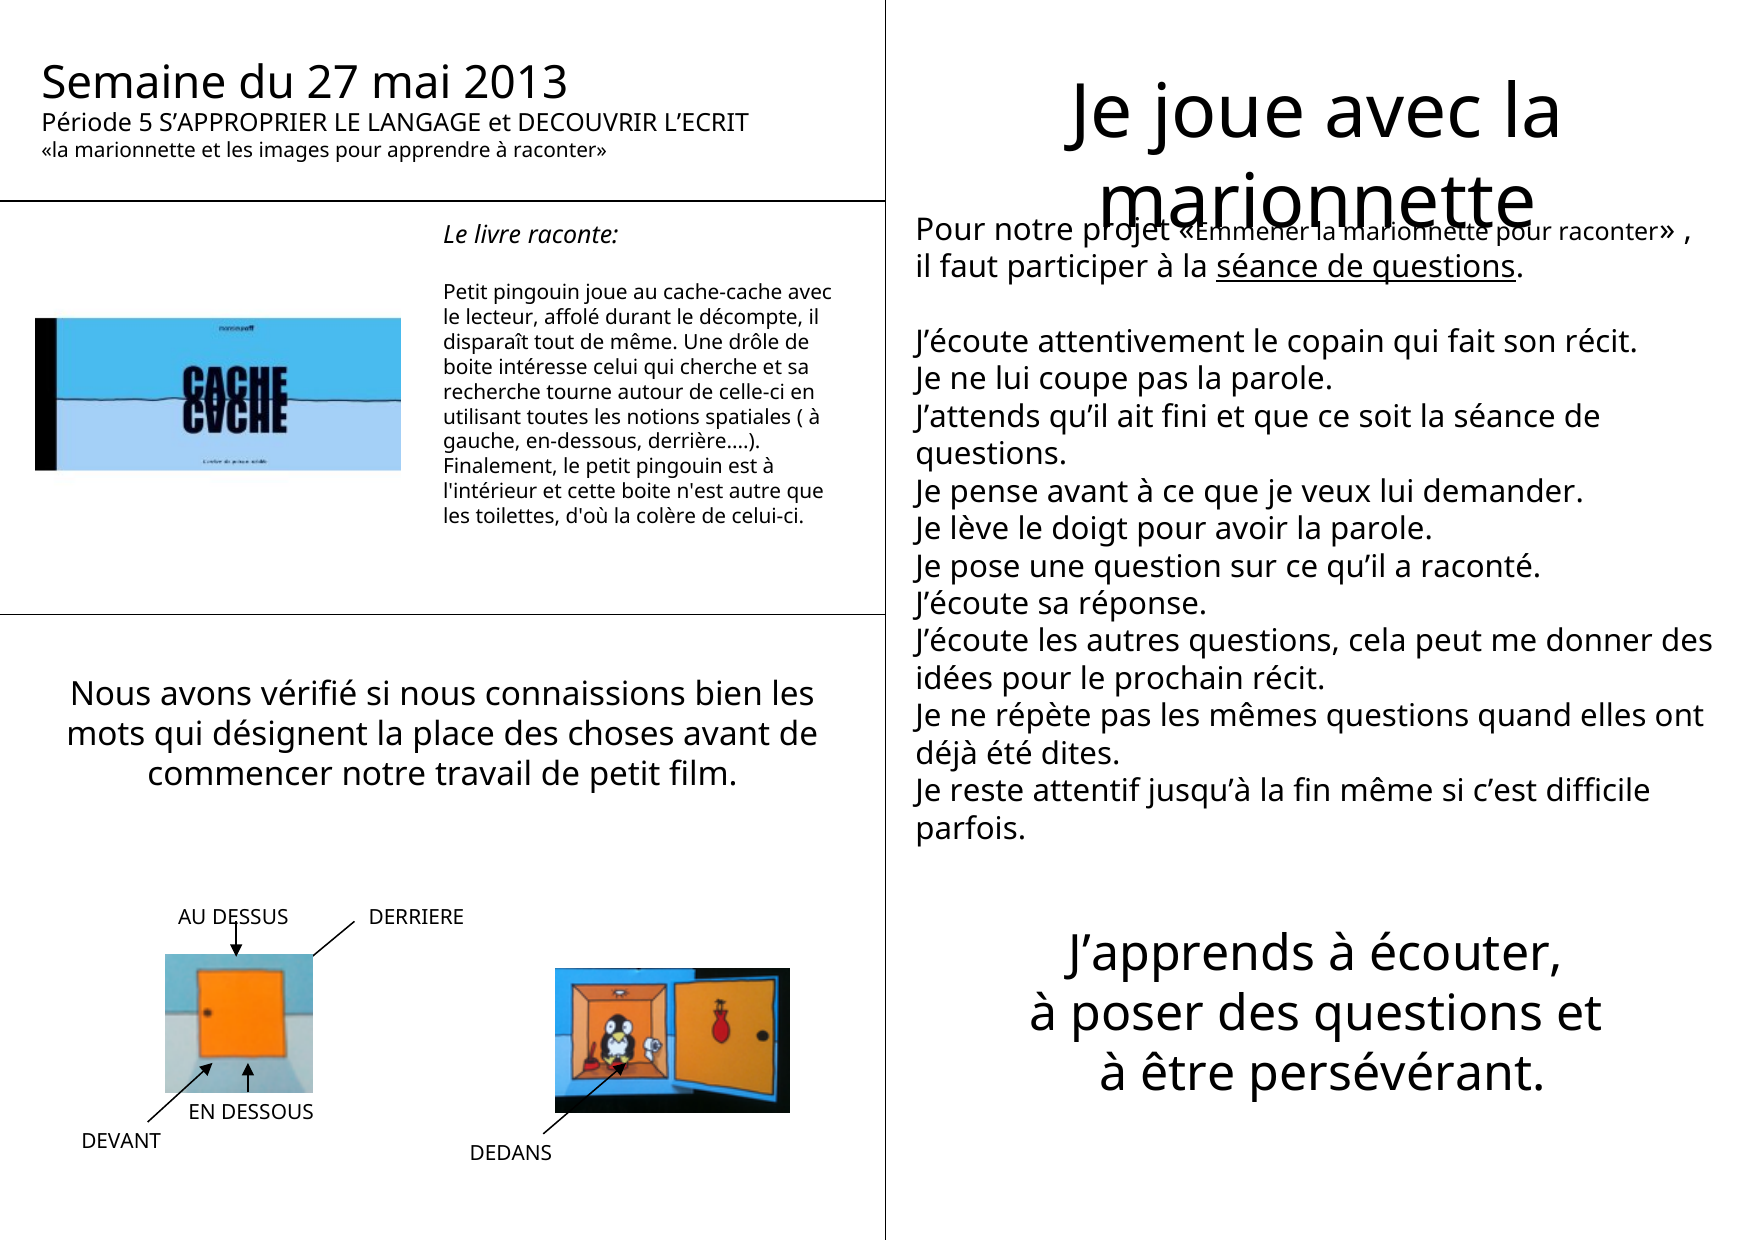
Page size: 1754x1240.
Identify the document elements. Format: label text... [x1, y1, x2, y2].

text_box Je joue avec la marionnette [897, 55, 1737, 355]
text_box DERRIERE [330, 897, 503, 934]
text_box Le livre raconte: Petit pingouin joue au cache-cache avec le lecteur, affolé durant le décompte, il disparaît tout de même. Une drôle de boite intéresse celui qui cherche et sa recherche tourne autour de celle-ci en utilisant toutes les notions spatiales ( à gauche, en-dessous, derrière....). Finalement, le petit pingouin est à l'intérieur et cette boite n'est autre que les toilettes, d'où la colère de celui-ci. [437, 213, 851, 603]
text_box Pour notre projet «Emmener la marionnette pour raconter» , il faut participer à la séance de questions. J’écoute attentivement le copain qui fait son récit. Je ne lui coupe pas la parole. J’attends qu’il ait fini et que ce soit la séance de questions. Je pense avant à ce que je veux lui demander. Je lève le doigt pour avoir la parole. Je pose une question sur ce qu’il a raconté. J’écoute sa réponse. J’écoute les autres questions, cela peut me donner des idées pour le prochain récit. Je ne répète pas les mêmes questions quand elles ont déjà été dites. Je reste attentif jusqu’à la fin même si c’est difficile parfois. J’apprends à écouter, à poser des questions et à être persévérant. [909, 165, 1737, 1182]
text_box DEVANT [35, 1122, 207, 1158]
text_box EN DESSOUS [165, 1092, 337, 1128]
text_box Nous avons vérifié si nous connaissions bien les mots qui désignent la place des choses avant de commencer notre travail de petit film. [23, 626, 863, 1205]
picture [35, 212, 401, 578]
text_box AU DESSUS [147, 897, 320, 934]
text_box Période 5 S’APPROPRIER LE LANGAGE et DECOUVRIR L’ECRIT «la marionnette et les images pour apprendre à raconter» [35, 100, 851, 213]
text_box Semaine du 27 mai 2013 [35, 47, 851, 100]
text_box DEDANS [425, 1133, 597, 1170]
picture [555, 968, 790, 1113]
picture [165, 954, 313, 1092]
